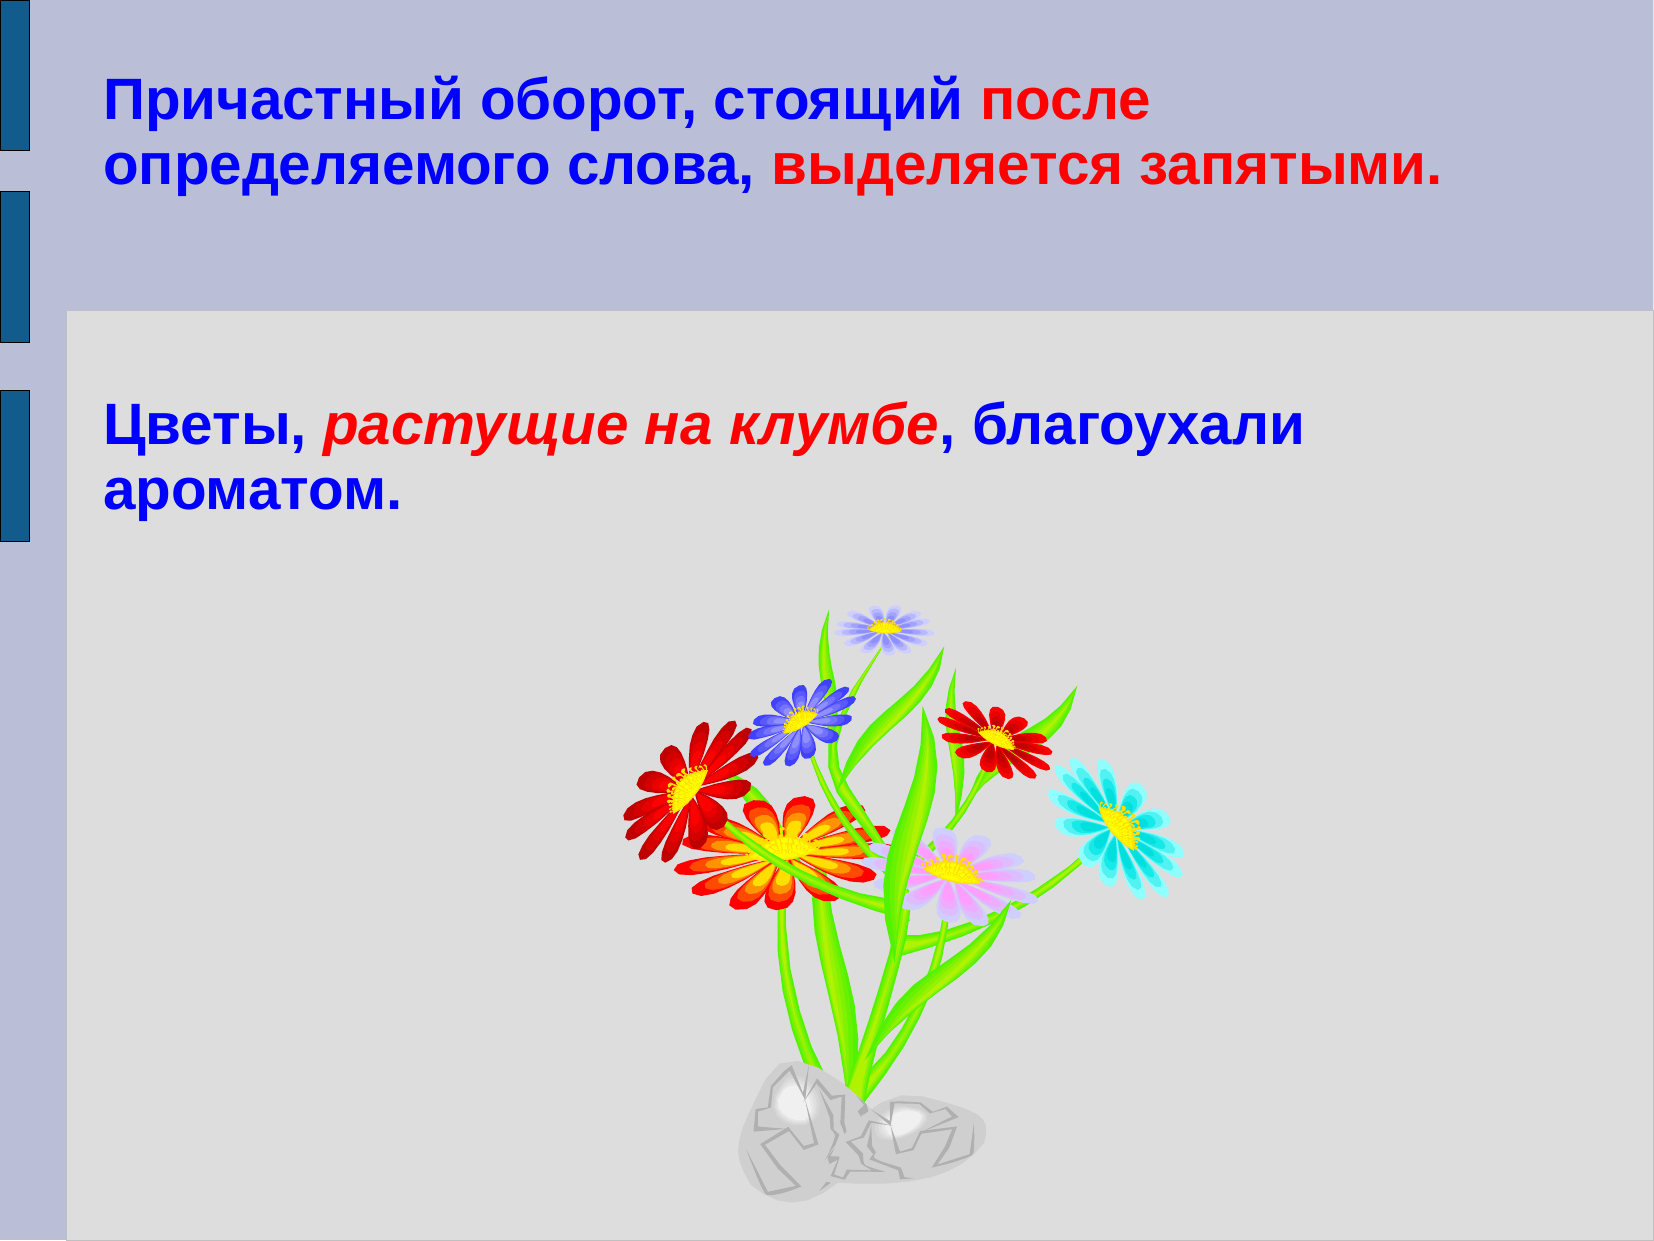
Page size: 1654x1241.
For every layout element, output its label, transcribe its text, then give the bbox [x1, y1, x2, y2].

picture [620, 590, 1200, 1211]
text_box Причастный оборот, стоящий после определяемого слова, выделяется запятыми. Цветы, растущие на клумбе, благоухали ароматом. [88, 59, 1625, 616]
